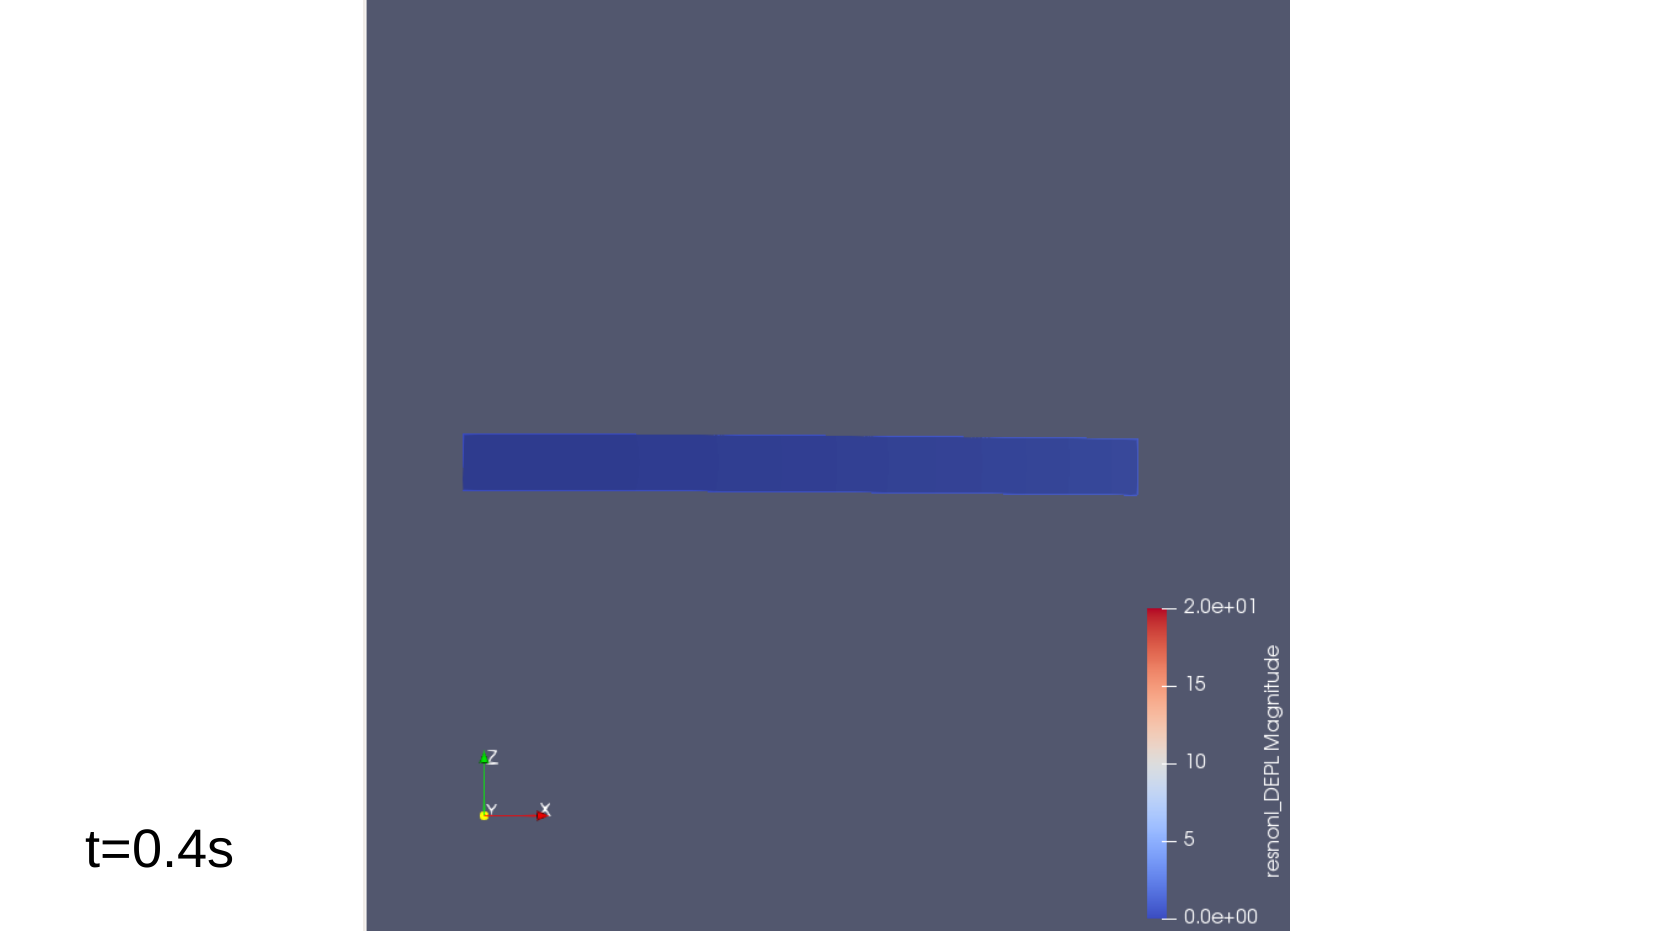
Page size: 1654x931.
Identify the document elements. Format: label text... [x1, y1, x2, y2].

picture [363, 0, 1290, 931]
text_box t=0.4s [70, 810, 355, 910]
